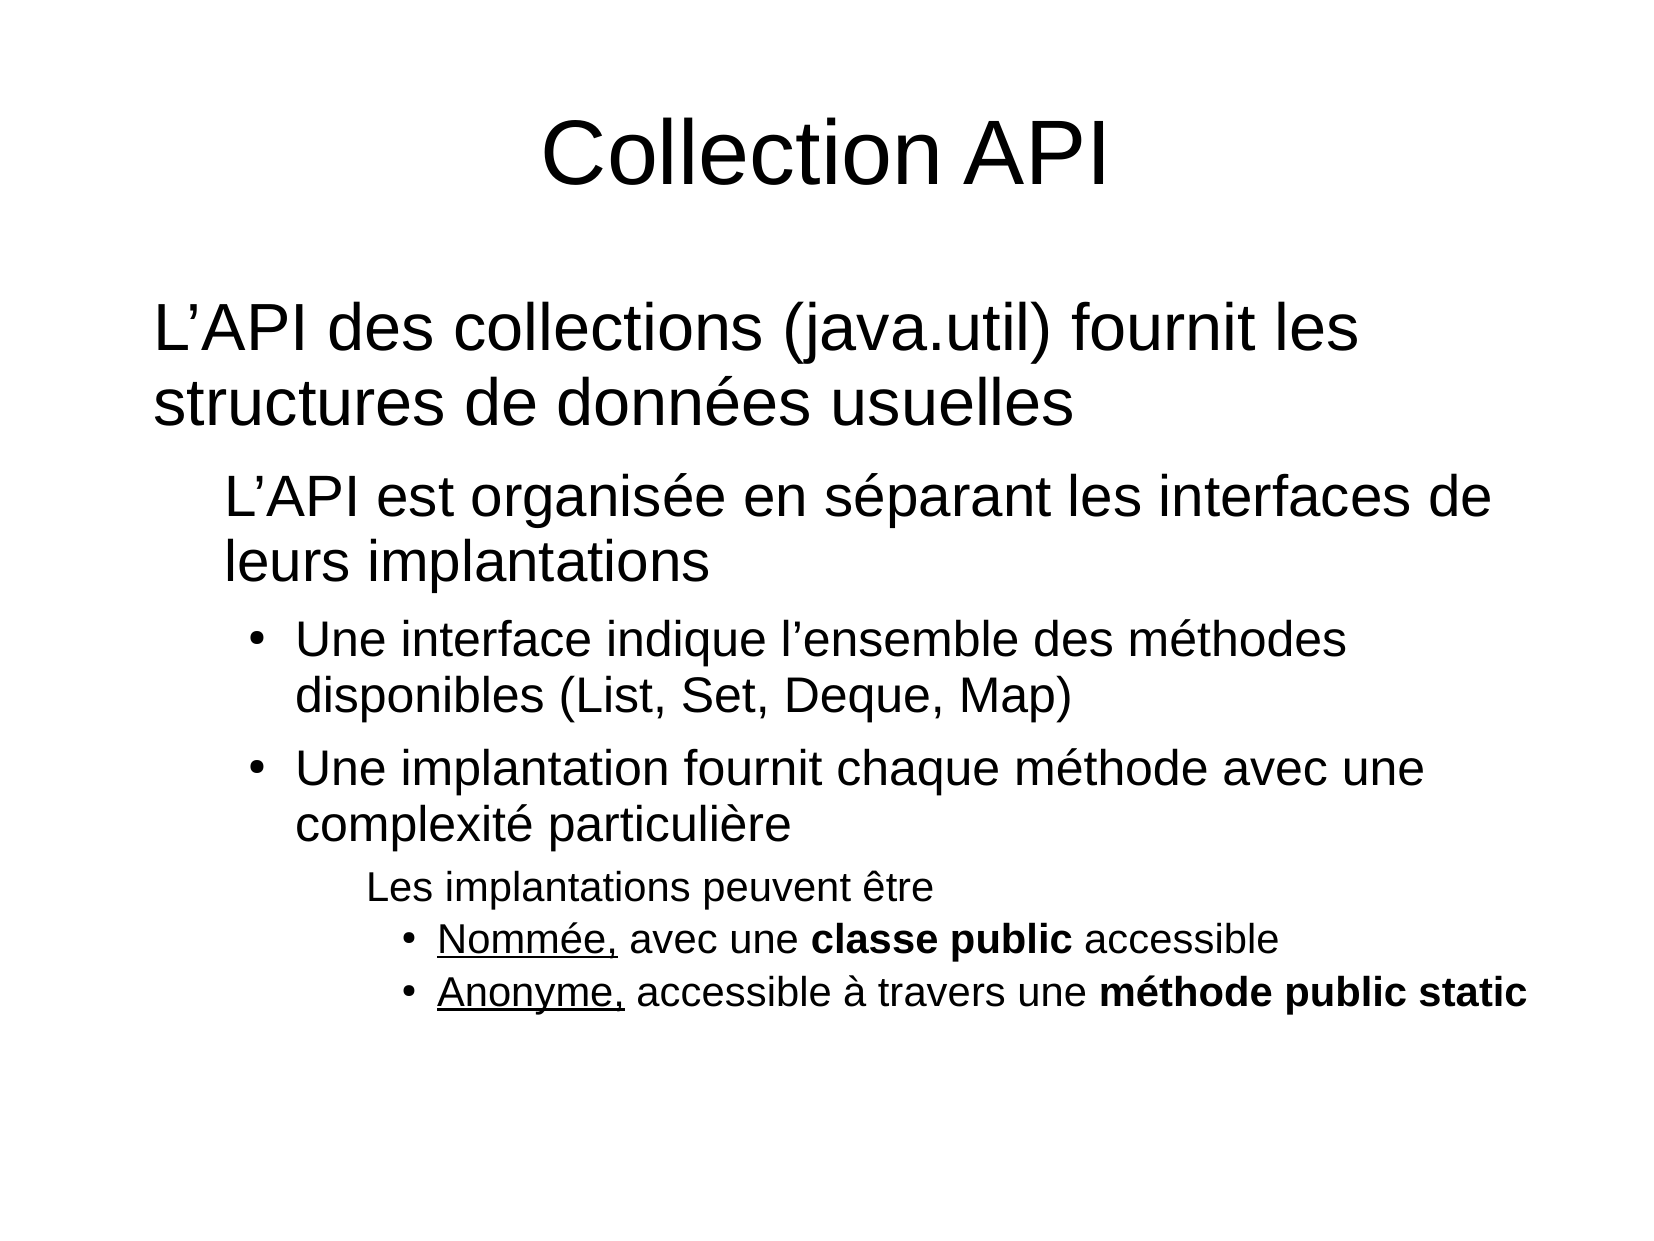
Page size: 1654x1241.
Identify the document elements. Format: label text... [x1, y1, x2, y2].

title Collection API [82, 49, 1571, 257]
list L’API des collections (java.util) fournit les structures de données usuelles L’API est organisée en séparant les interfaces de leurs implantations Une interface indique l’ensemble des méthodes disponibles (List, Set, Deque, Map) Une implantation fournit chaque méthode avec une complexité particulière Les implantations peuvent être Nommée, avec une classe public accessible Anonyme, accessible à travers une méthode public static [82, 290, 1571, 1126]
